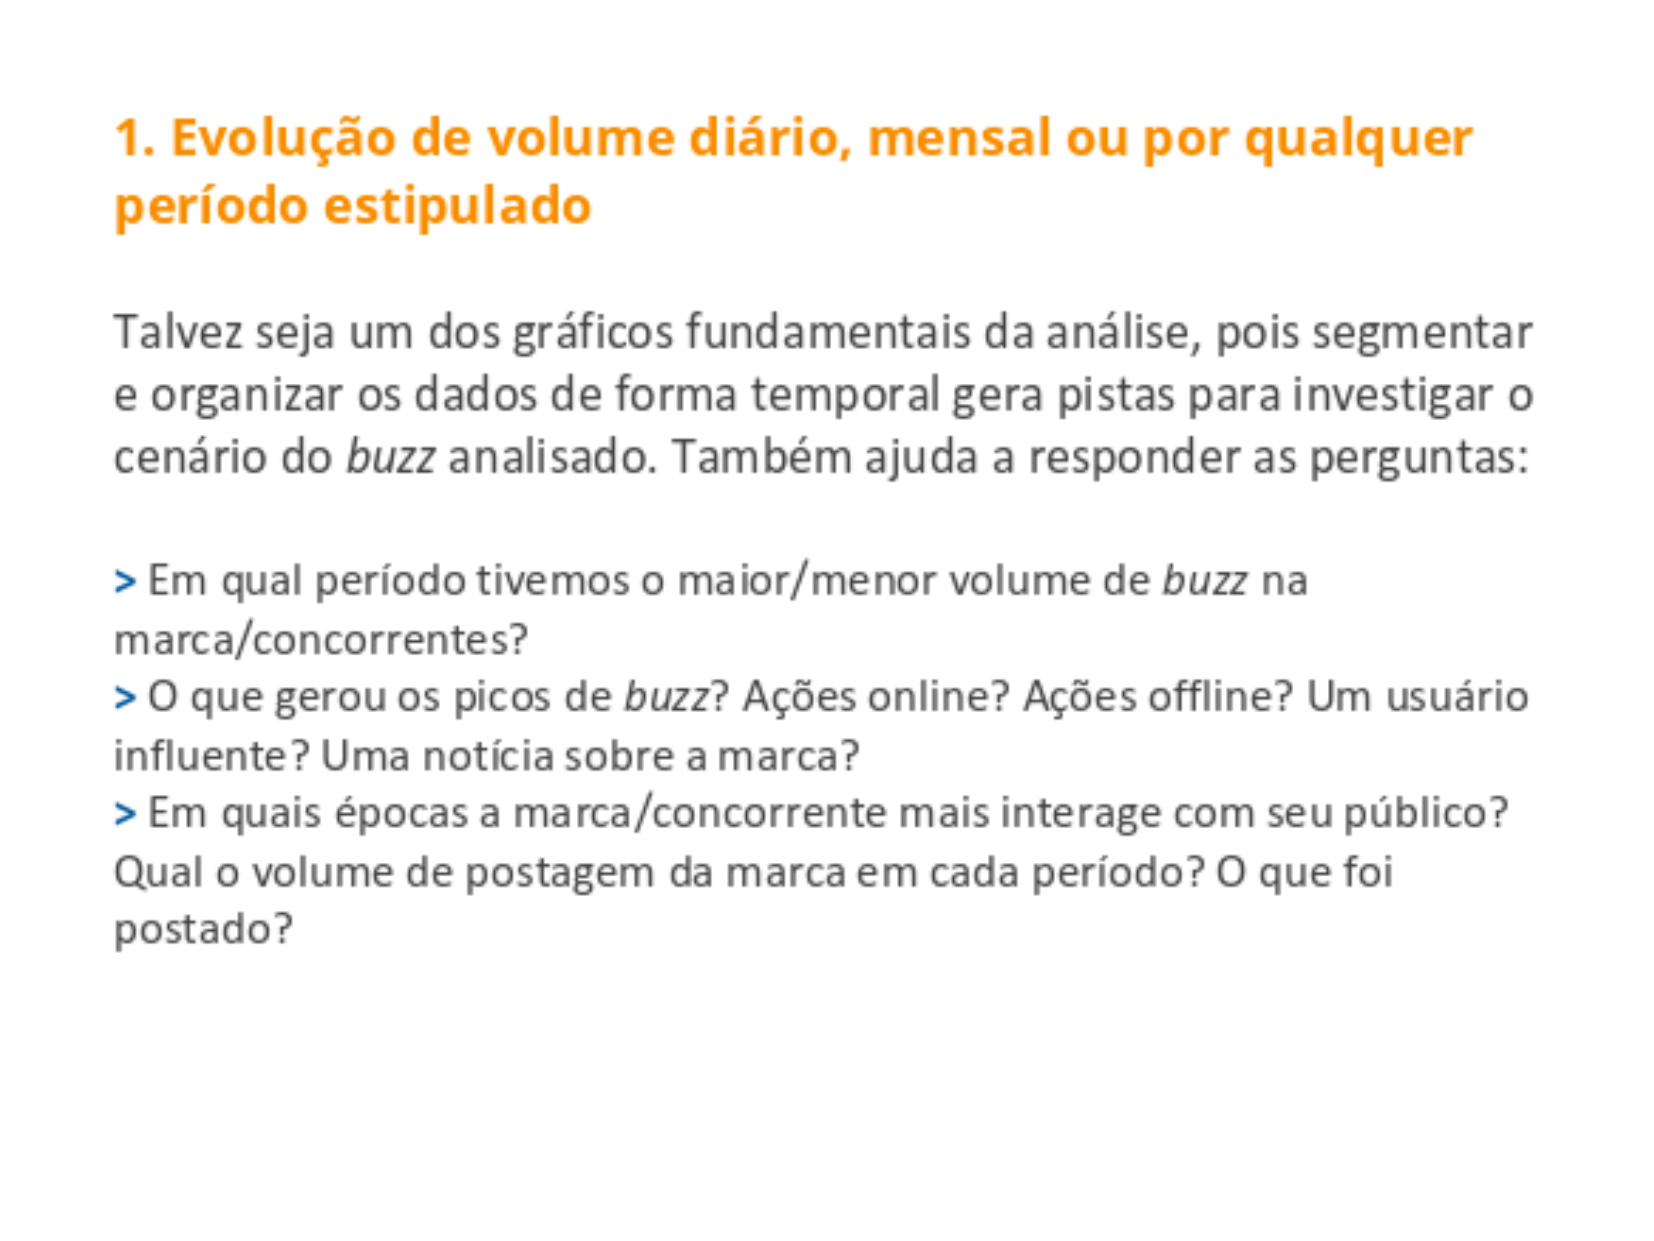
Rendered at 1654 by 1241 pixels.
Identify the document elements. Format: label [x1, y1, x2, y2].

picture [83, 94, 1548, 964]
